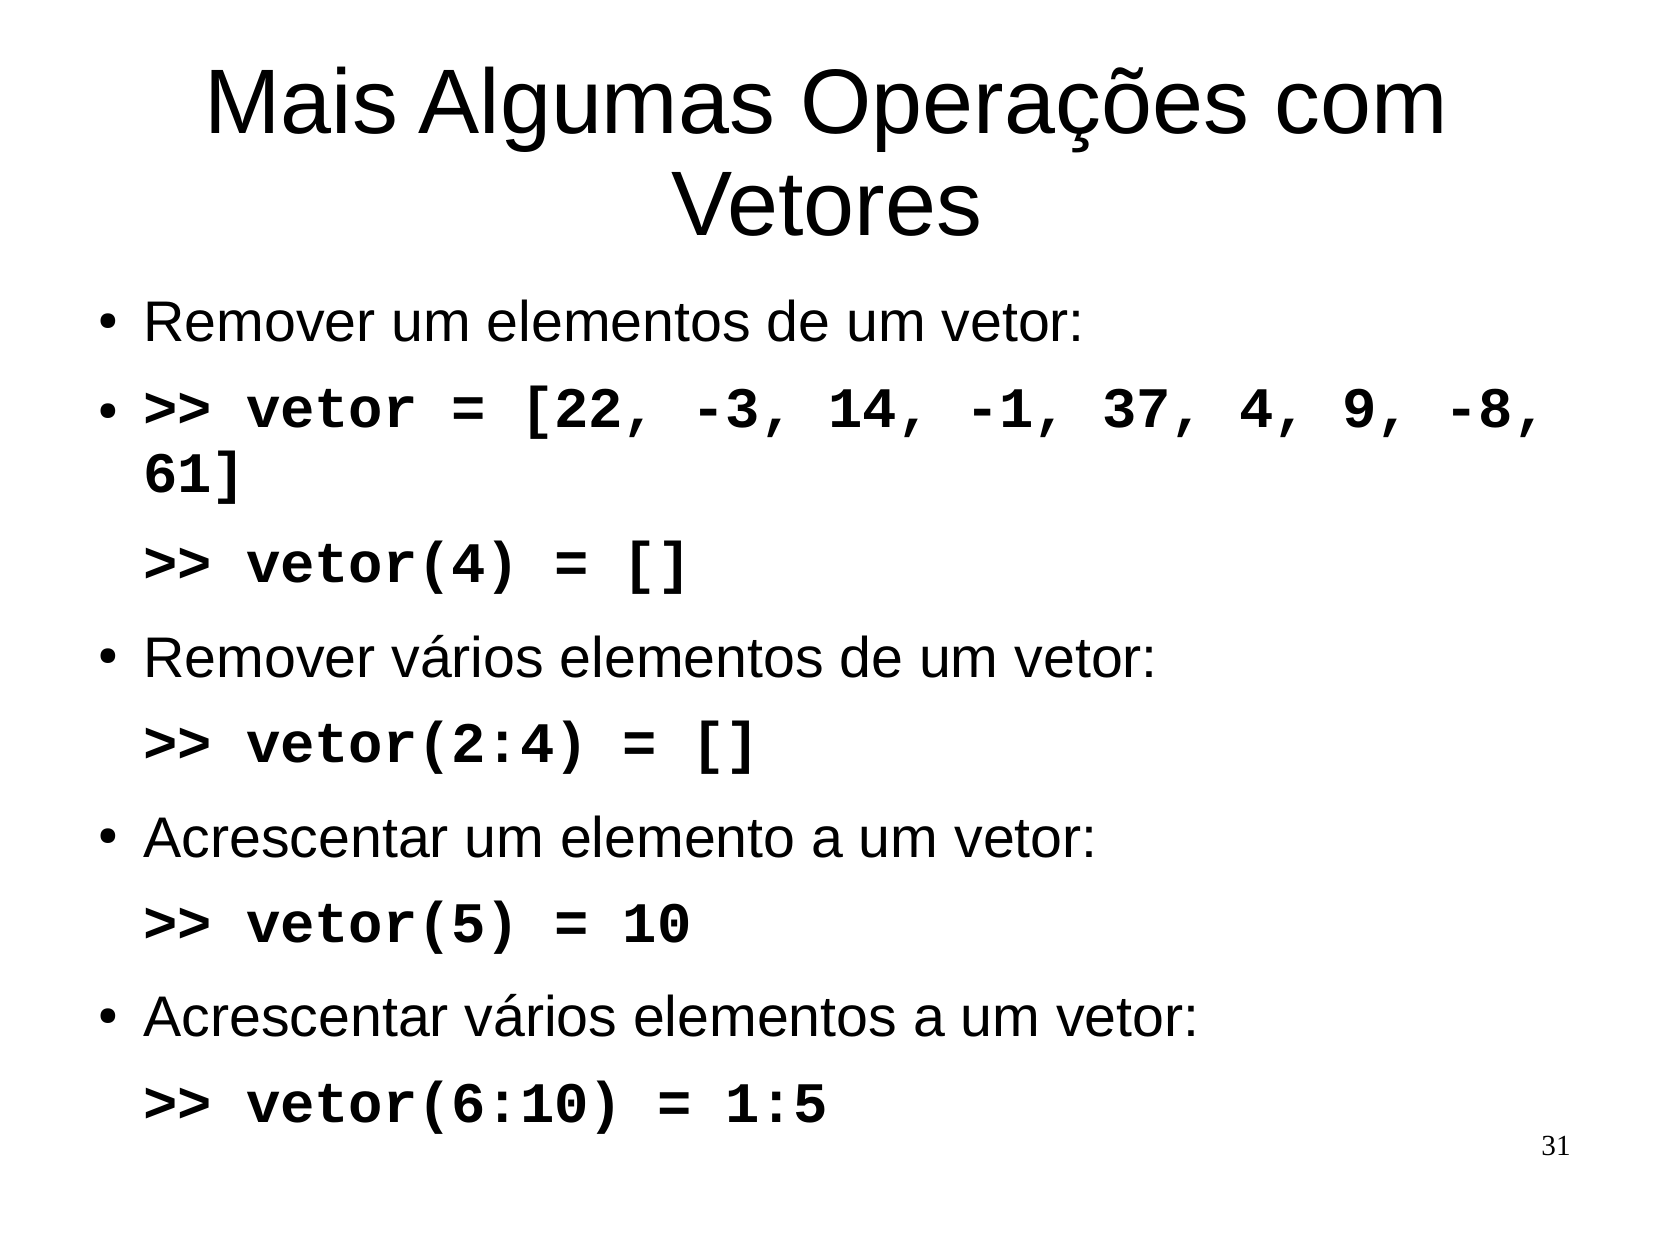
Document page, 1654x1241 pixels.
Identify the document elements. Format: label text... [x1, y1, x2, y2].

title Mais Algumas Operações com Vetores [82, 49, 1571, 257]
list Remover um elementos de um vetor: >> vetor = [22, -3, 14, -1, 37, 4, 9, -8, 61] >> vetor(4) = [] Remover vários elementos de um vetor: >> vetor(2:4) = [] Acrescentar um elemento a um vetor: >> vetor(5) = 10 Acrescentar vários elementos a um vetor: >> vetor(6:10) = 1:5 [82, 290, 1571, 1146]
